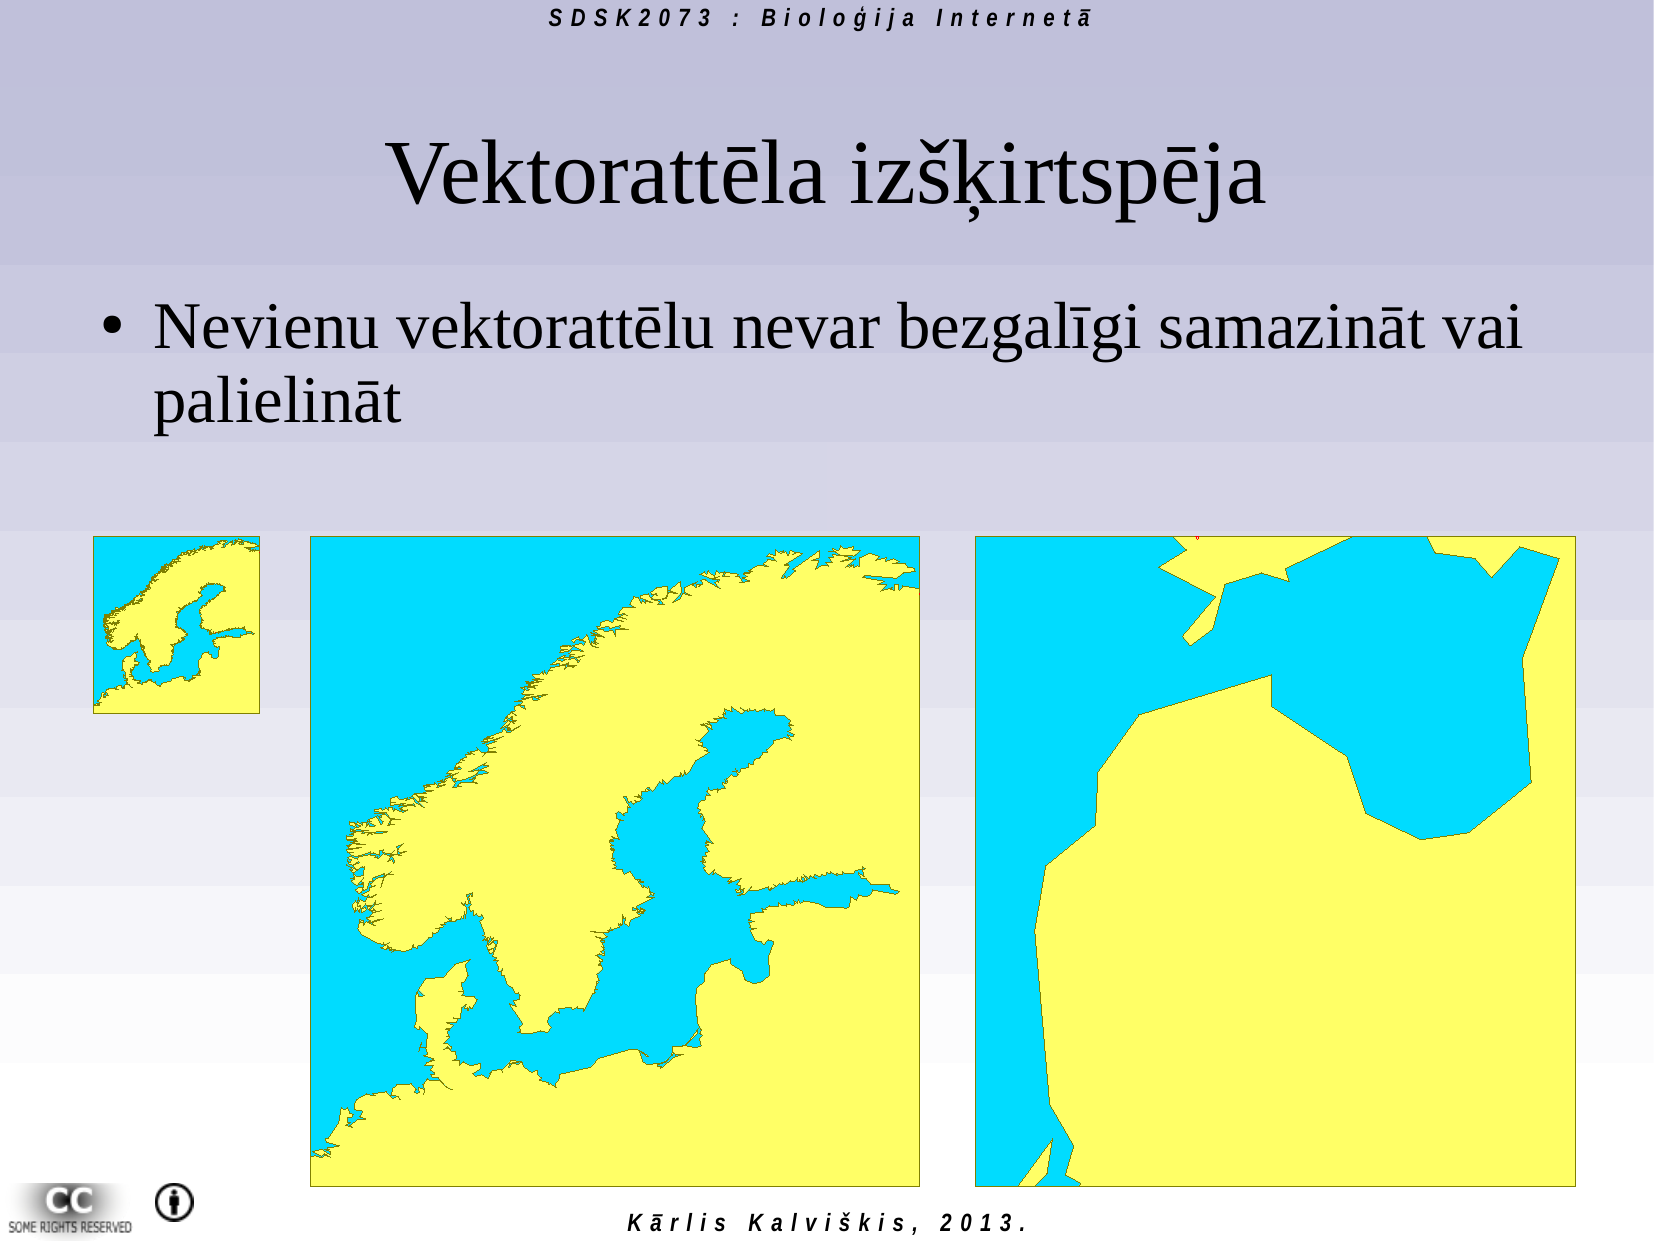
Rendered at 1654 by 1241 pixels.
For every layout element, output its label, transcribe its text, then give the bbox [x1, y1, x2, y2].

text_box [975, 536, 1576, 1187]
list Nevienu vektorattēlu nevar bezgalīgi samazināt vai palielināt [82, 289, 1571, 1113]
text_box [310, 536, 920, 1187]
text_box [93, 536, 260, 714]
picture [0, 0, 1654, 1241]
title Vektorattēla izšķirtspēja [29, 49, 1625, 296]
